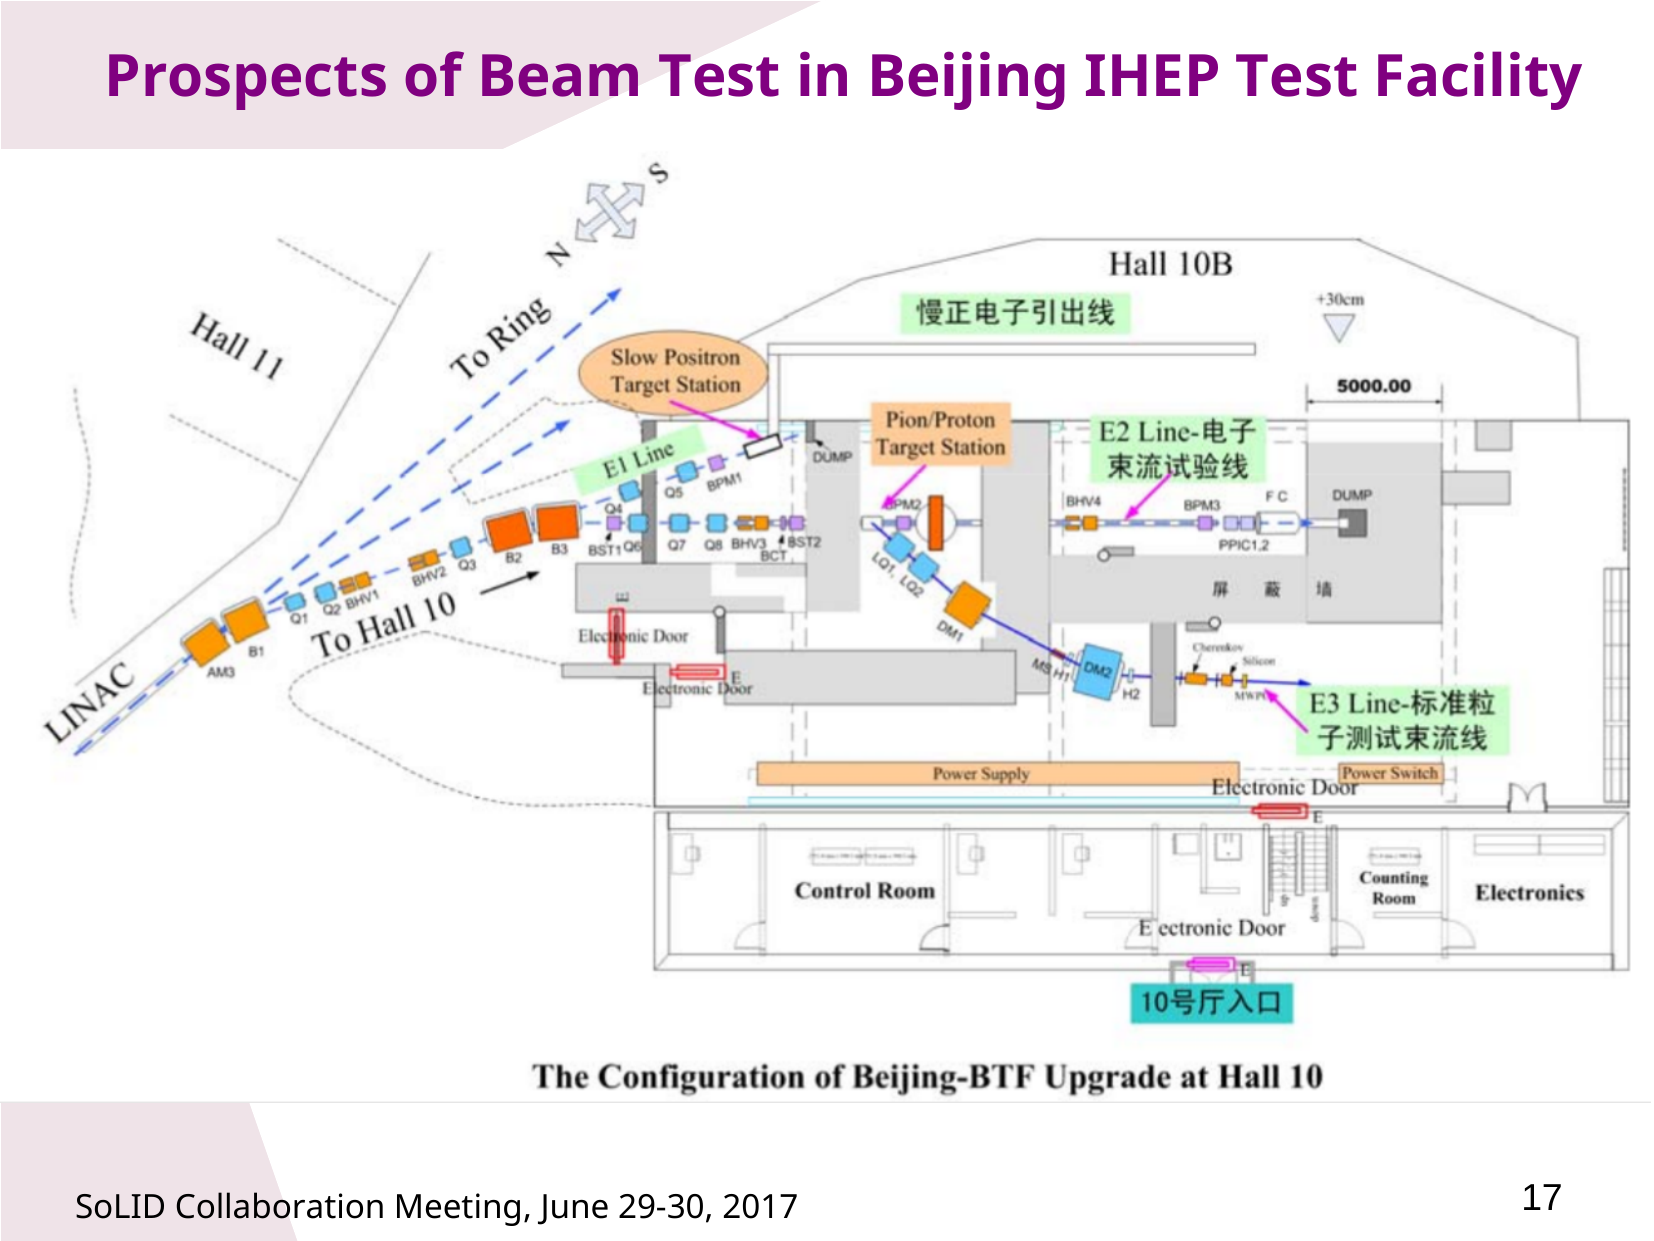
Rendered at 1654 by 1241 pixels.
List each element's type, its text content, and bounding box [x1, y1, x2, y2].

title Prospects of Beam Test in Beijing IHEP Test Facility [37, 37, 1651, 99]
picture [0, 149, 1651, 1103]
